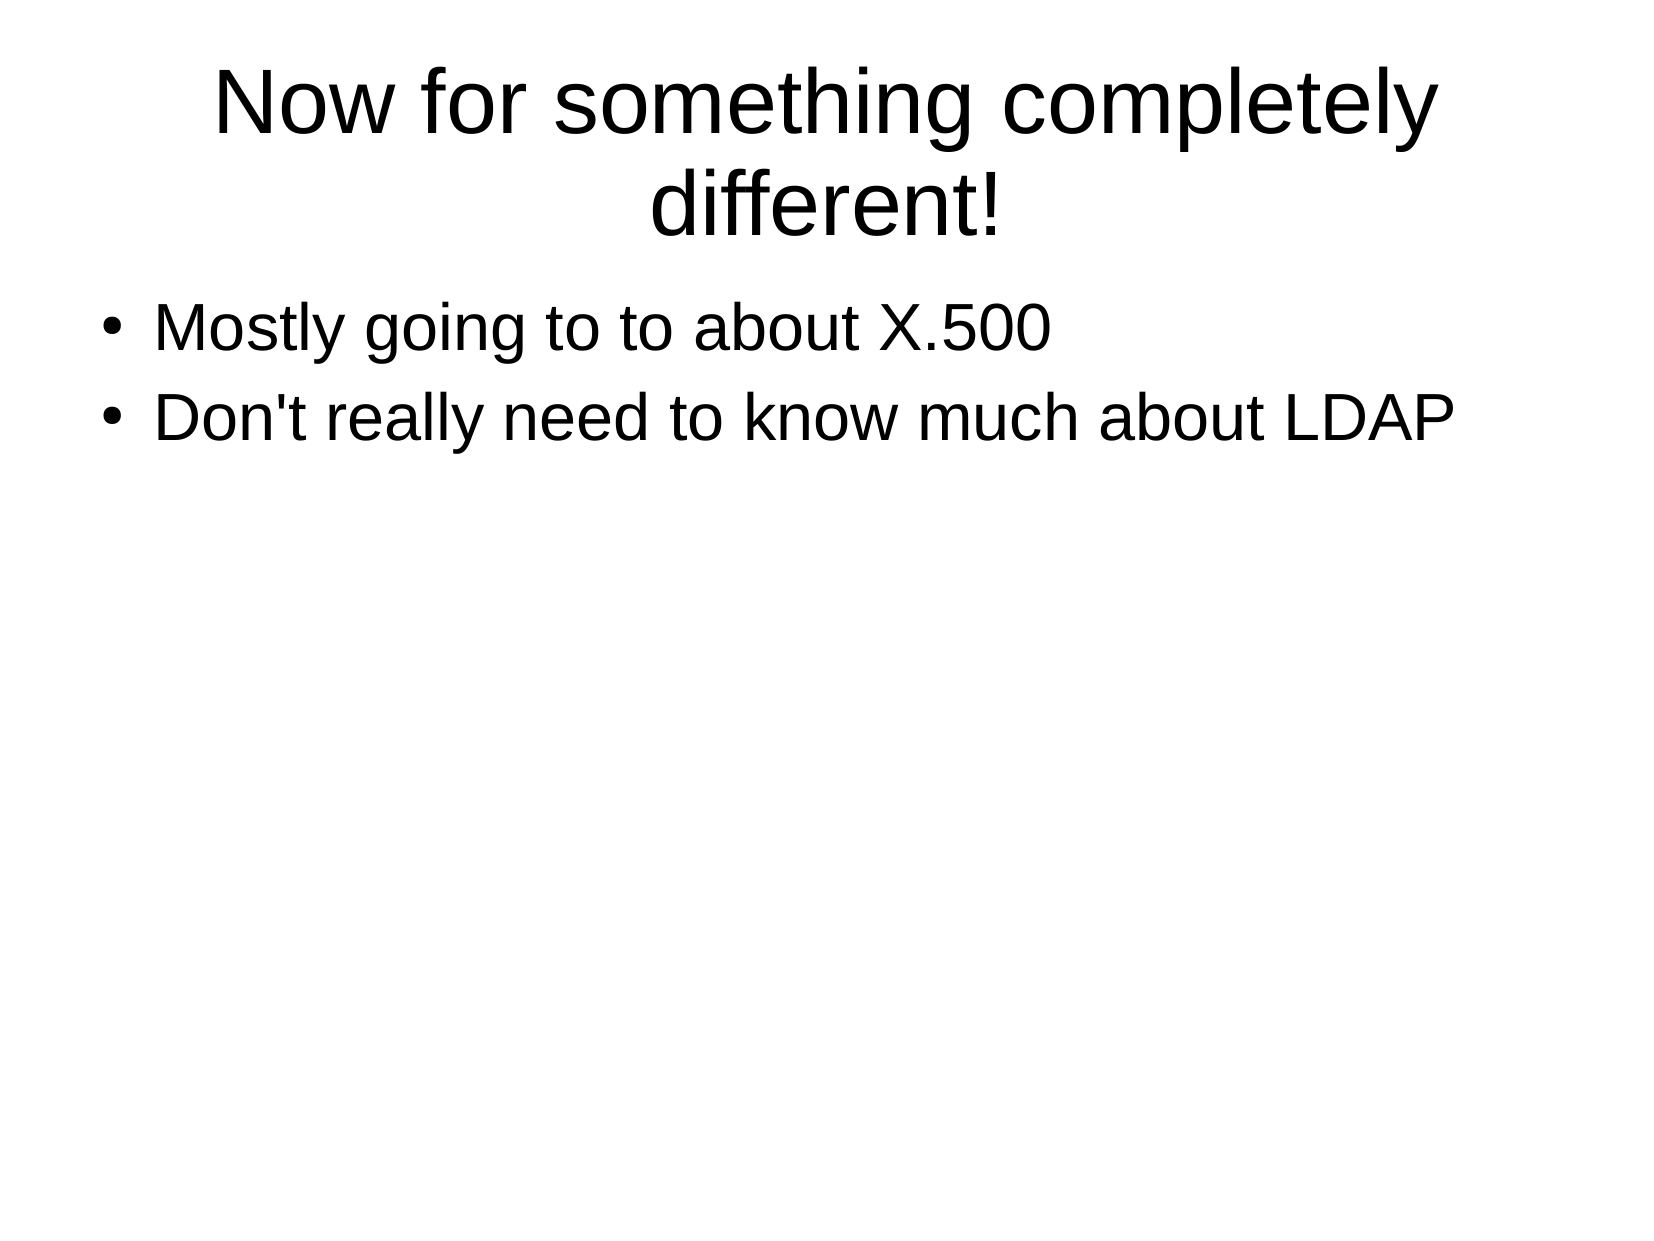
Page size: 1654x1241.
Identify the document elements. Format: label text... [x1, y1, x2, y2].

list Mostly going to to about X.500 Don't really need to know much about LDAP [82, 290, 1538, 1010]
title Now for something completely different! [82, 49, 1571, 257]
